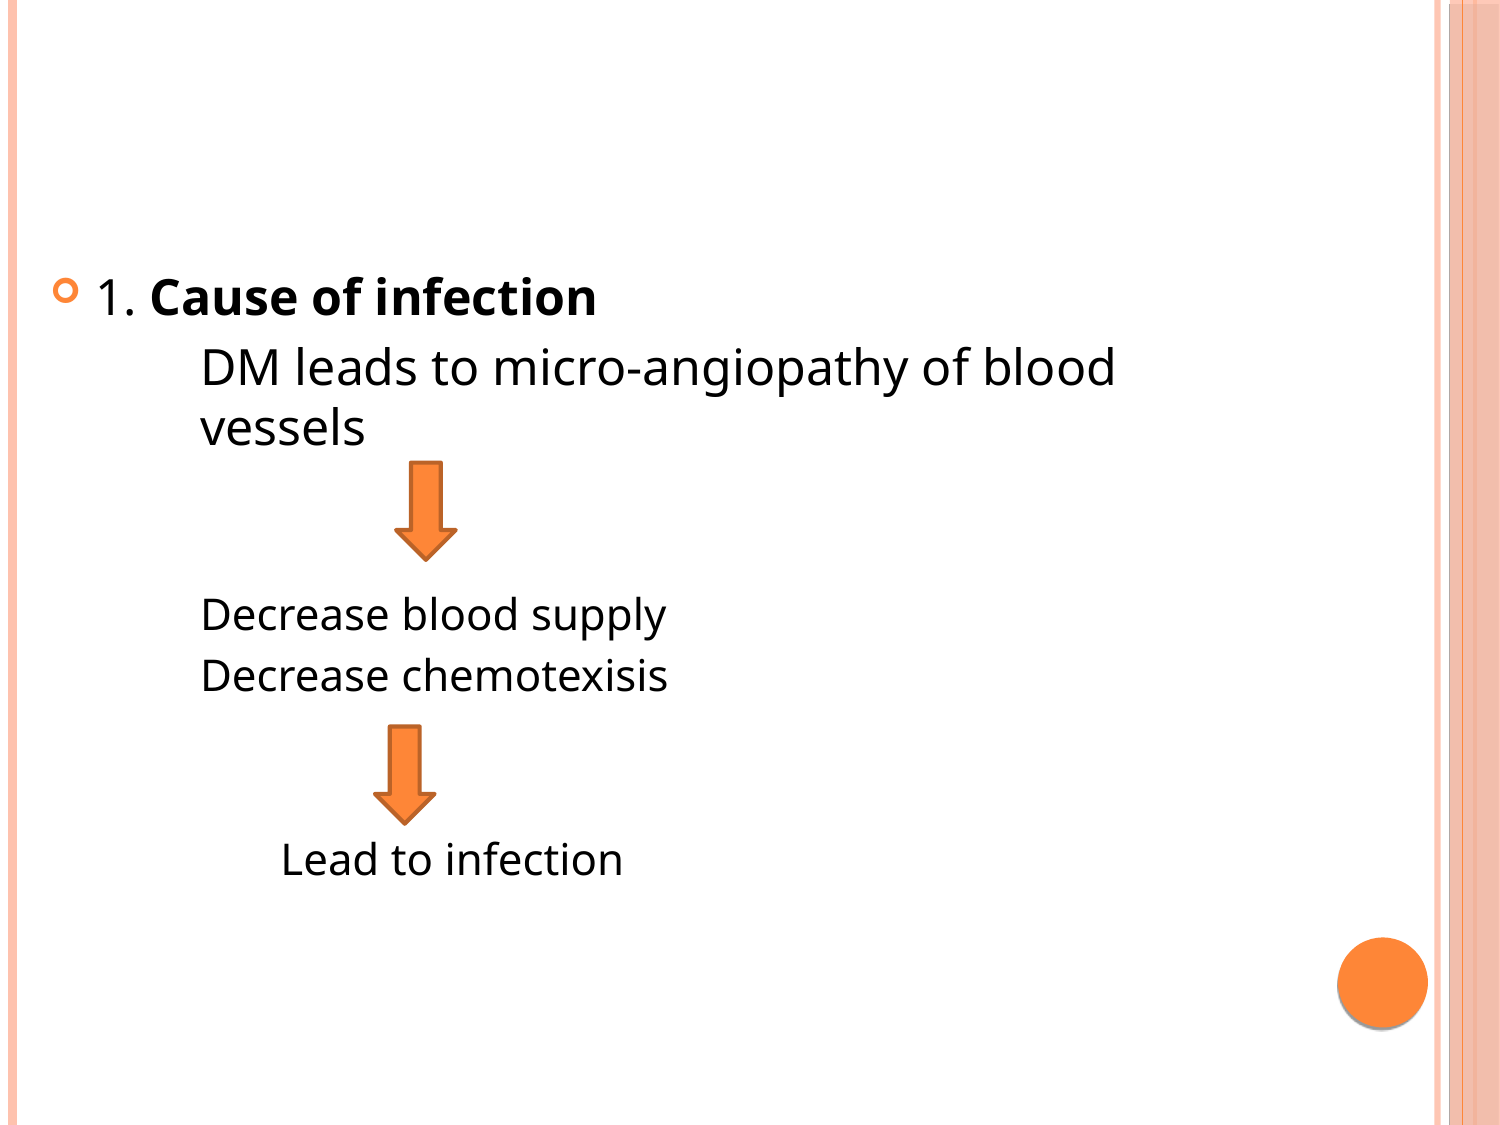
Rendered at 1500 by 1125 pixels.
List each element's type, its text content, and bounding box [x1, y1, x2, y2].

text_box [396, 462, 456, 560]
list 1. Cause of infection DM leads to micro-angiopathy of blood vessels Decrease blood supply Decrease chemotexisis Lead to infection [35, 257, 1261, 1058]
text_box [374, 726, 435, 824]
